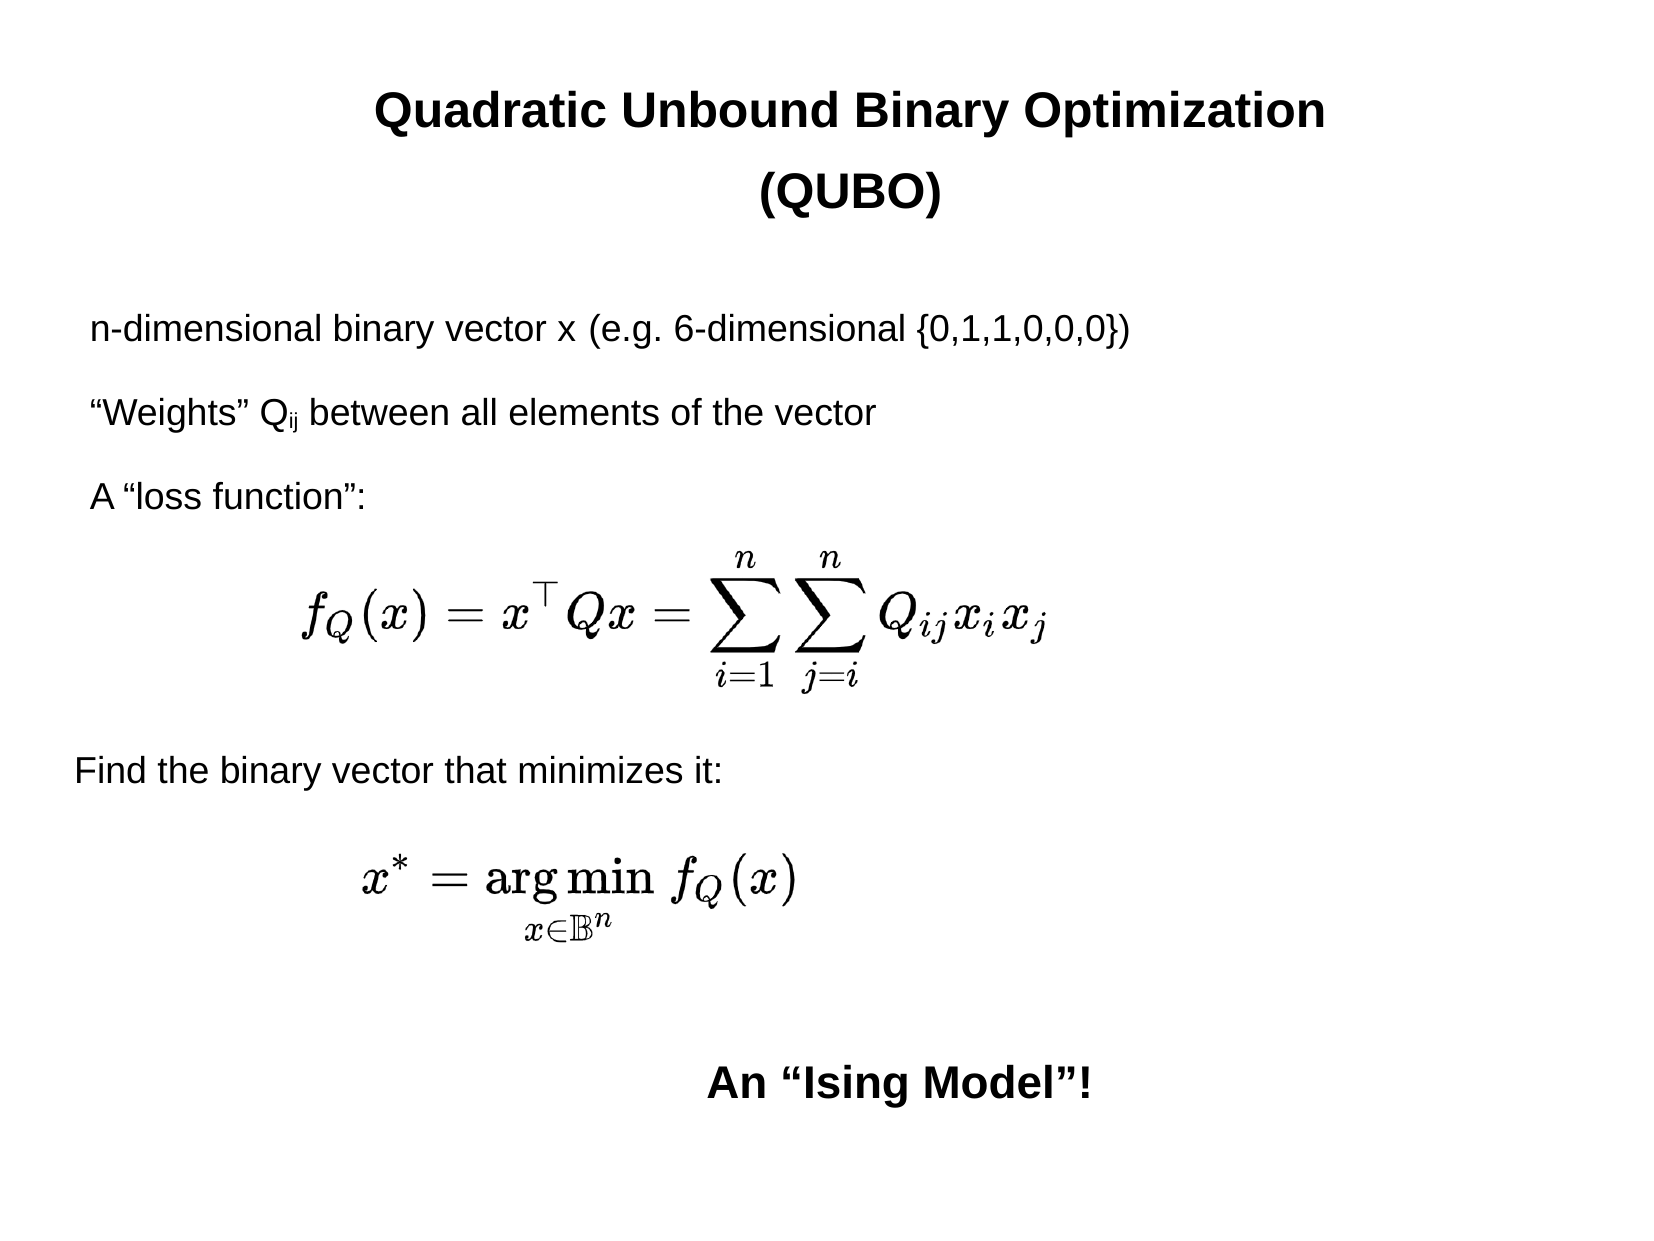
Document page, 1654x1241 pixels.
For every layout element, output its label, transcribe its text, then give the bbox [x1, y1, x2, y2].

text_box Find the binary vector that minimizes it: [59, 742, 1072, 841]
text_box An “Ising Model”! [525, 1050, 1276, 1117]
text_box Quadratic Unbound Binary Optimization (QUBO) [138, 75, 1564, 237]
picture [300, 841, 818, 961]
text_box n-dimensional binary vector x (e.g. 6-dimensional {0,1,1,0,0,0}) “Weights” Qij between all elements of the vector A “loss function”: [75, 300, 1576, 567]
picture [256, 521, 1088, 713]
